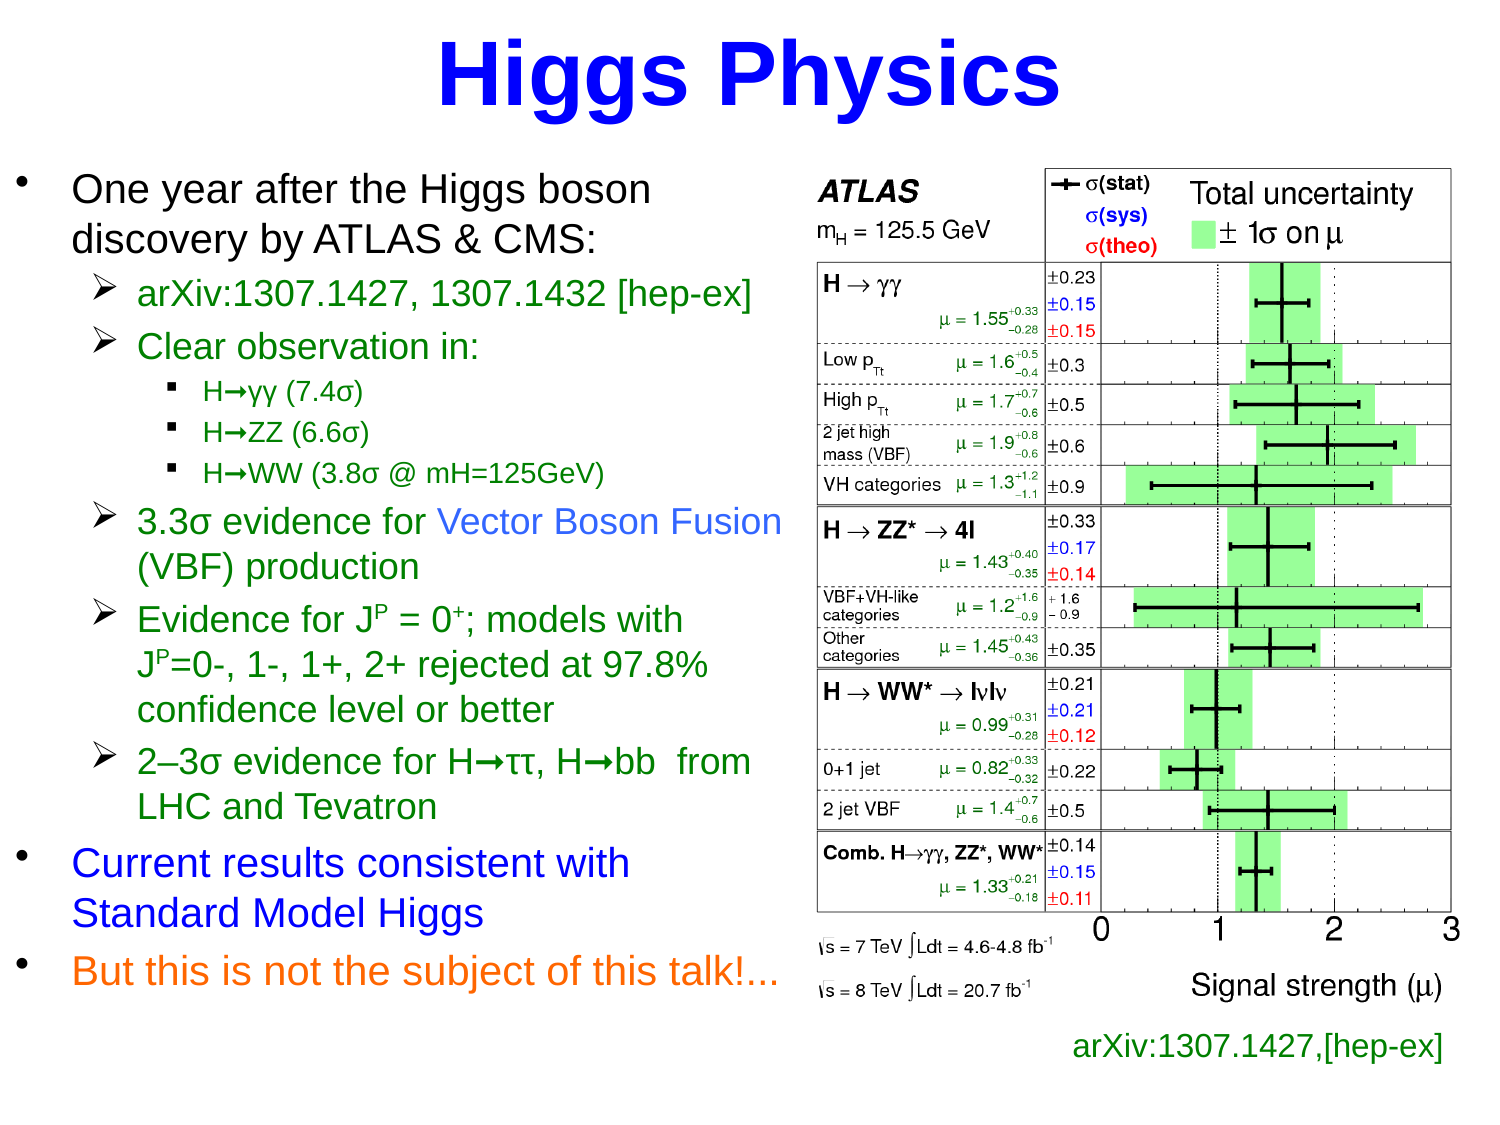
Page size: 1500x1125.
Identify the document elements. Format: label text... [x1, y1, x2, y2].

title Higgs Physics [172, 0, 1328, 138]
text_box arXiv:1307.1427,[hep-ex] [1057, 1017, 1464, 1072]
list One year after the Higgs boson discovery by ATLAS & CMS: arXiv:1307.1427, 1307.1432 [hep-ex] Clear observation in: H➞γγ (7.4σ) H➞ZZ (6.6σ) H➞WW (3.8σ @ mH=125GeV) 3.3σ evidence for Vector Boson Fusion (VBF) production Evidence for JP = 0+; models with JP=0-, 1-, 1+, 2+ rejected at 97.8% confidence level or better 2–3σ evidence for H➞ττ, H➞bb from LHC and Tevatron Current results consistent with Standard Model Higgs But this is not the subject of this talk!... [0, 154, 802, 1079]
picture [804, 160, 1464, 1014]
